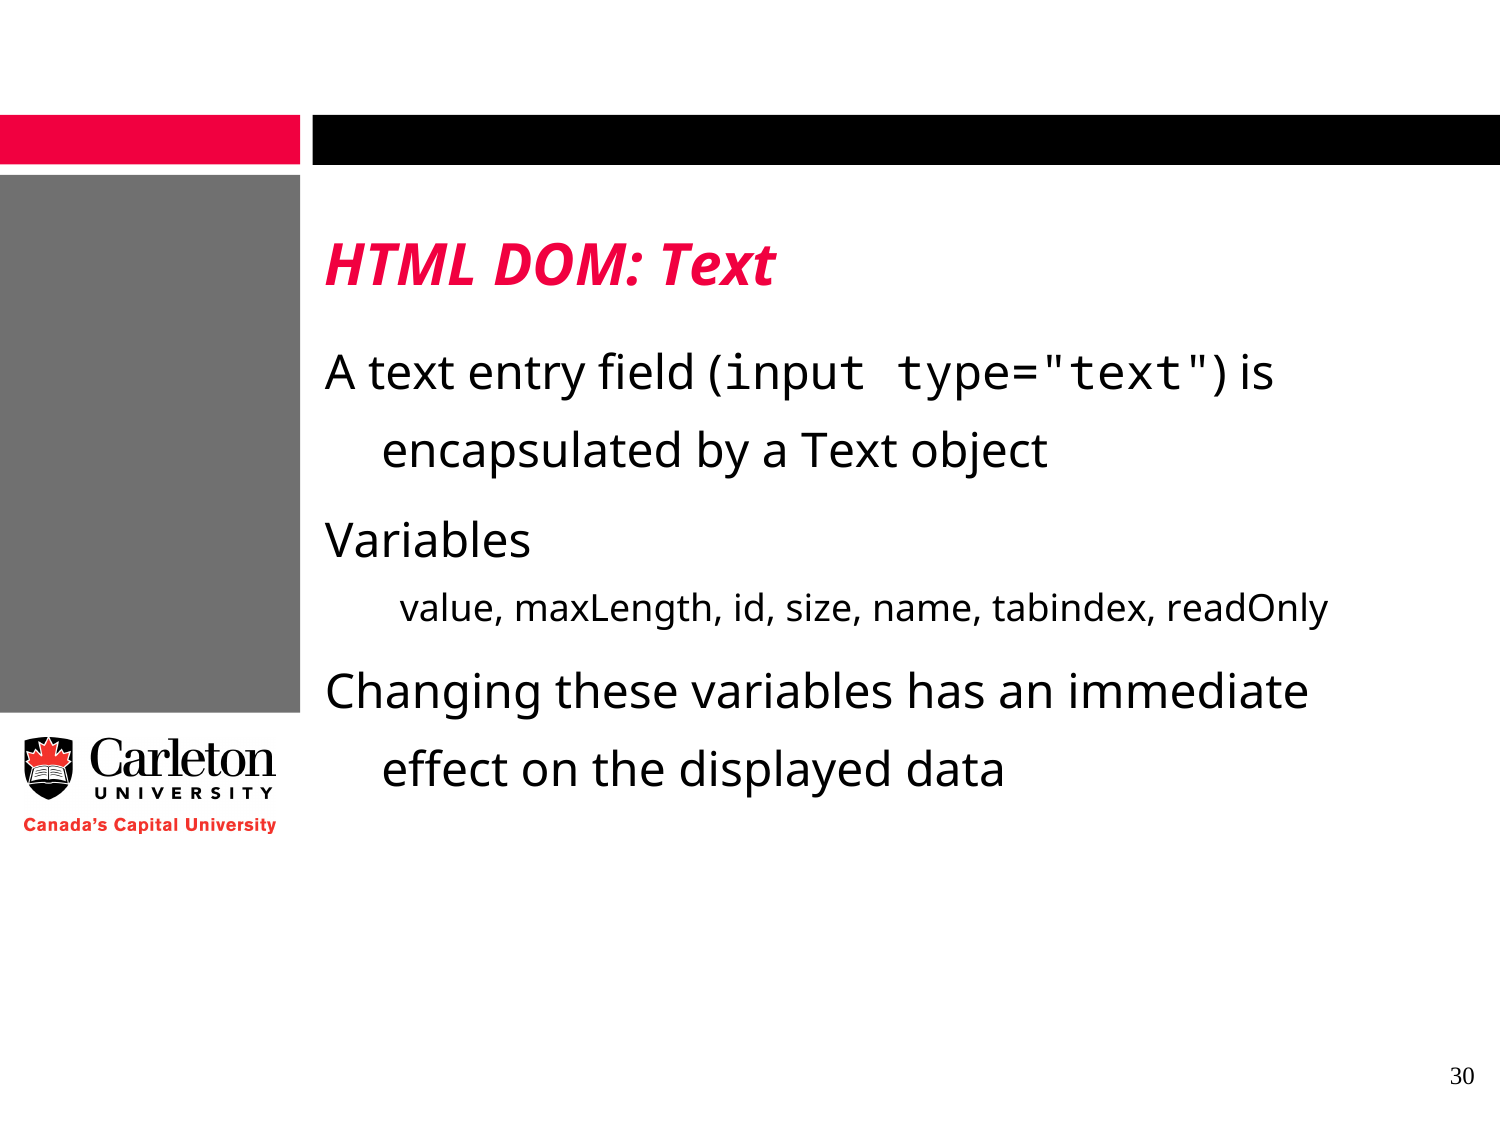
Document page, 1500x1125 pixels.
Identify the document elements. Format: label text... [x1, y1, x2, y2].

list A text entry field (input type="text") is encapsulated by a Text object Variables value, maxLength, id, size, name, tabindex, readOnly Changing these variables has an immediate effect on the displayed data [324, 324, 1450, 1036]
title HTML DOM: Text [324, 194, 1450, 324]
picture [24, 737, 276, 834]
